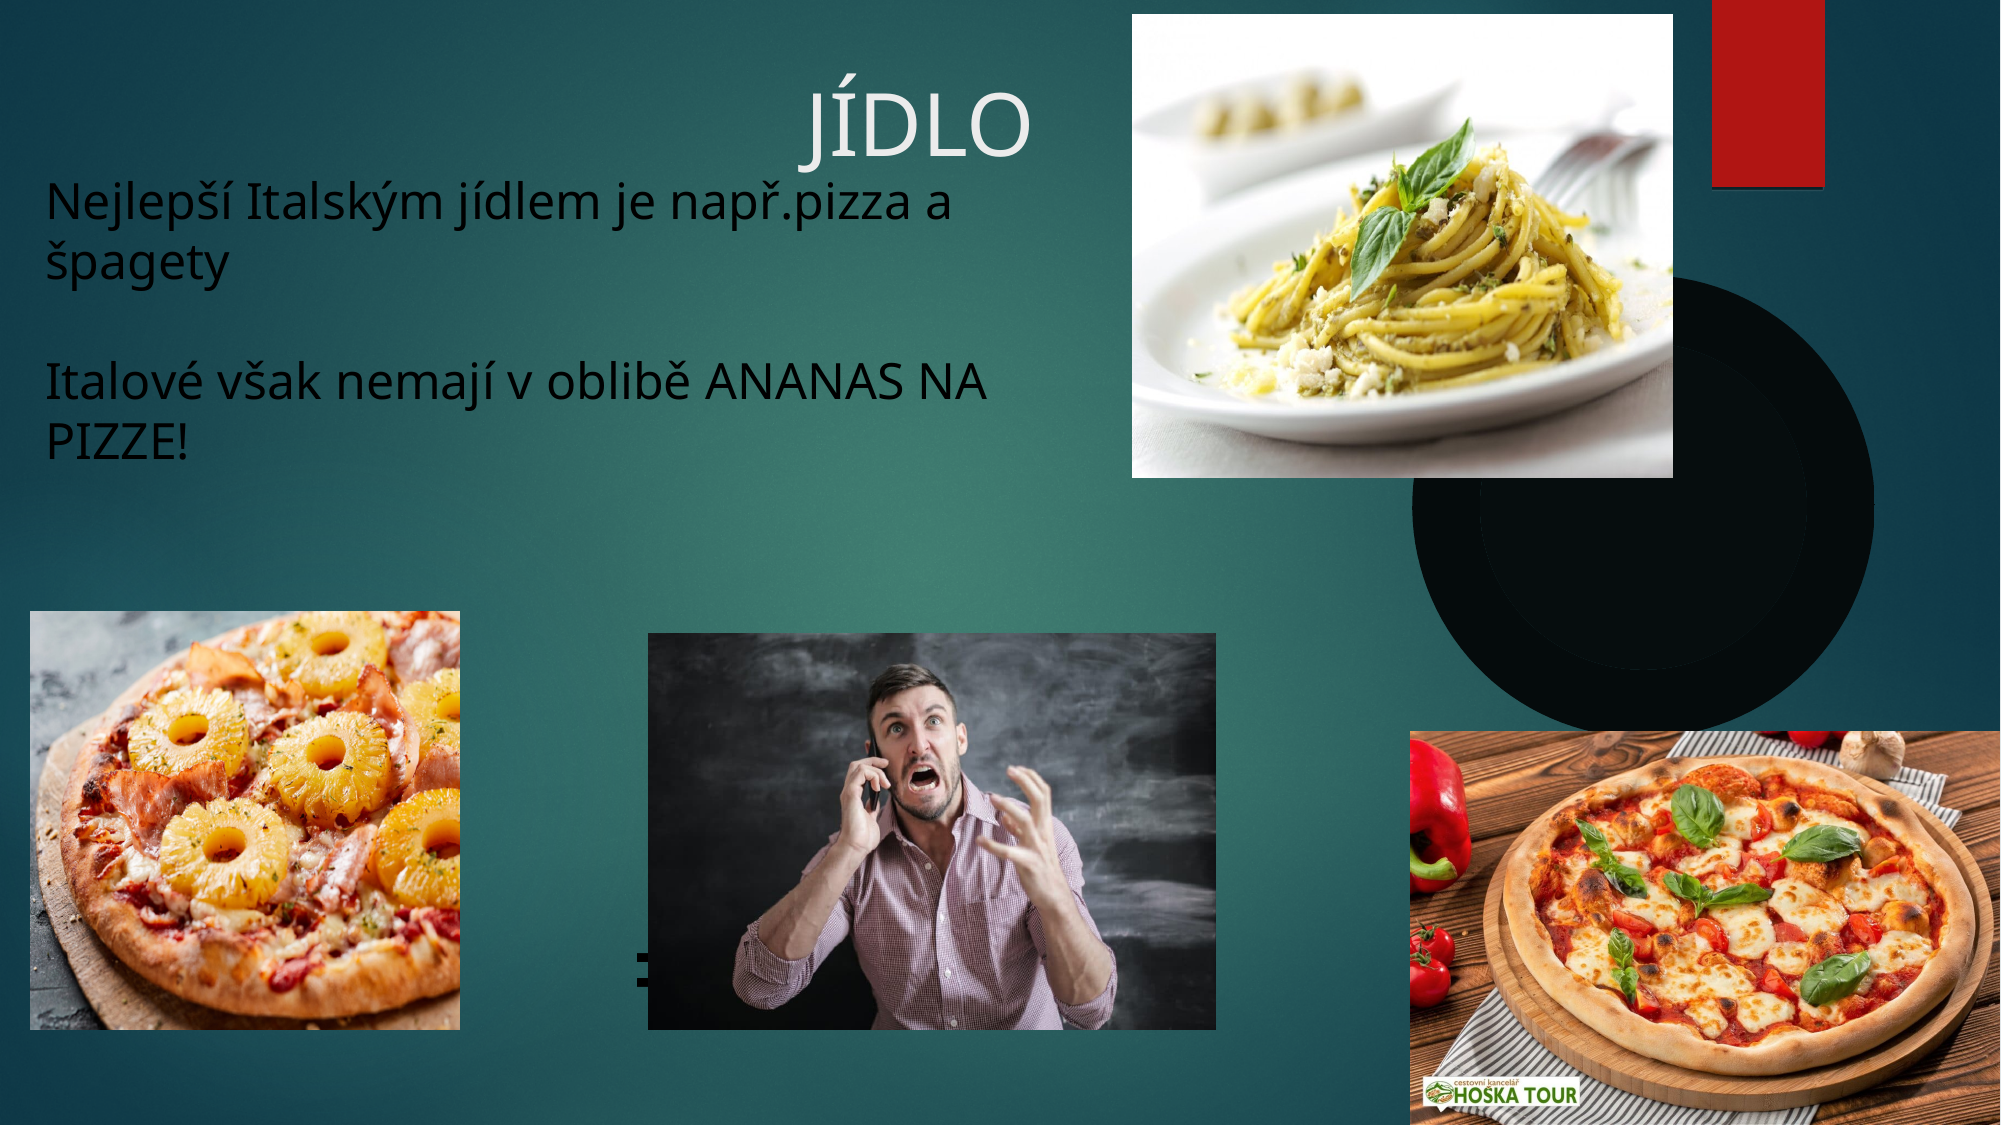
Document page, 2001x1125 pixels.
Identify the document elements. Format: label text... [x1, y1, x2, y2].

text_box Nejlepší Italským jídlem je např.pizza a špagety Italové však nemají v oblibě ANANAS NA PIZZE! = = [30, 162, 1090, 794]
picture [1132, 14, 1673, 478]
picture [30, 611, 460, 1030]
picture [1410, 731, 2000, 1125]
picture [648, 633, 1216, 1030]
title JÍDLO [790, 61, 1121, 223]
